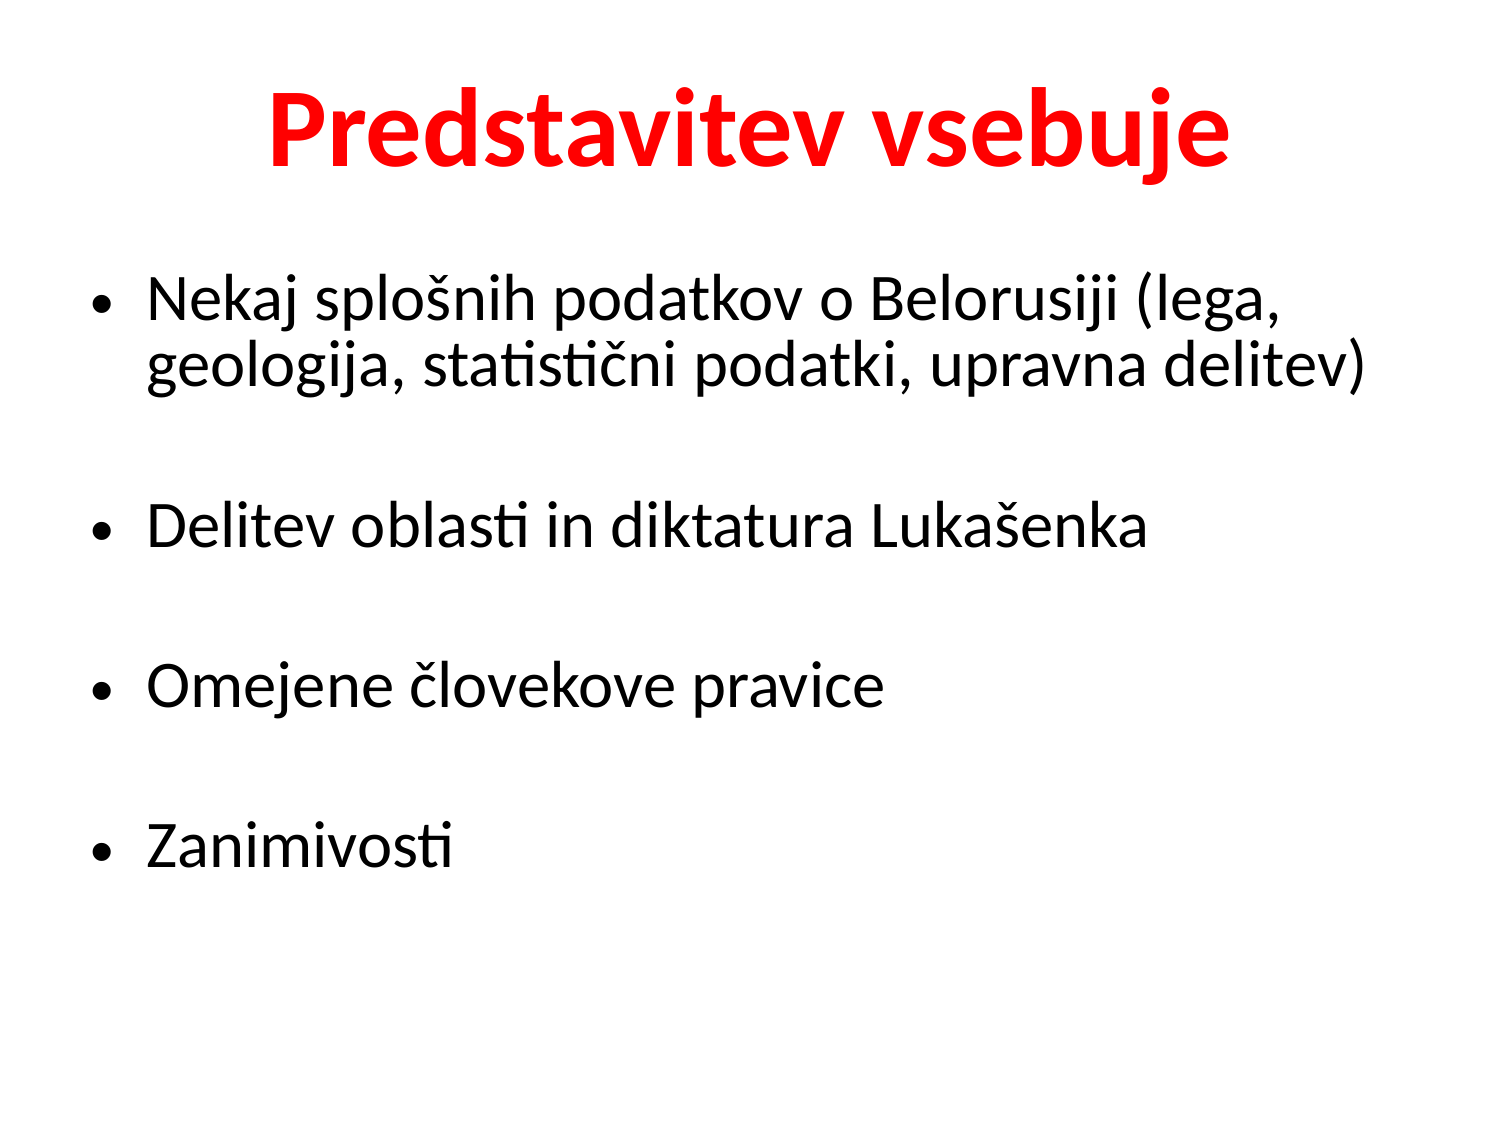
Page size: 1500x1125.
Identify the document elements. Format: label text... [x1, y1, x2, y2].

title Predstavitev vsebuje [75, 45, 1425, 233]
list Nekaj splošnih podatkov o Belorusiji (lega, geologija, statistični podatki, upravna delitev) Delitev oblasti in diktatura Lukašenka Omejene človekove pravice Zanimivosti [75, 262, 1425, 1005]
